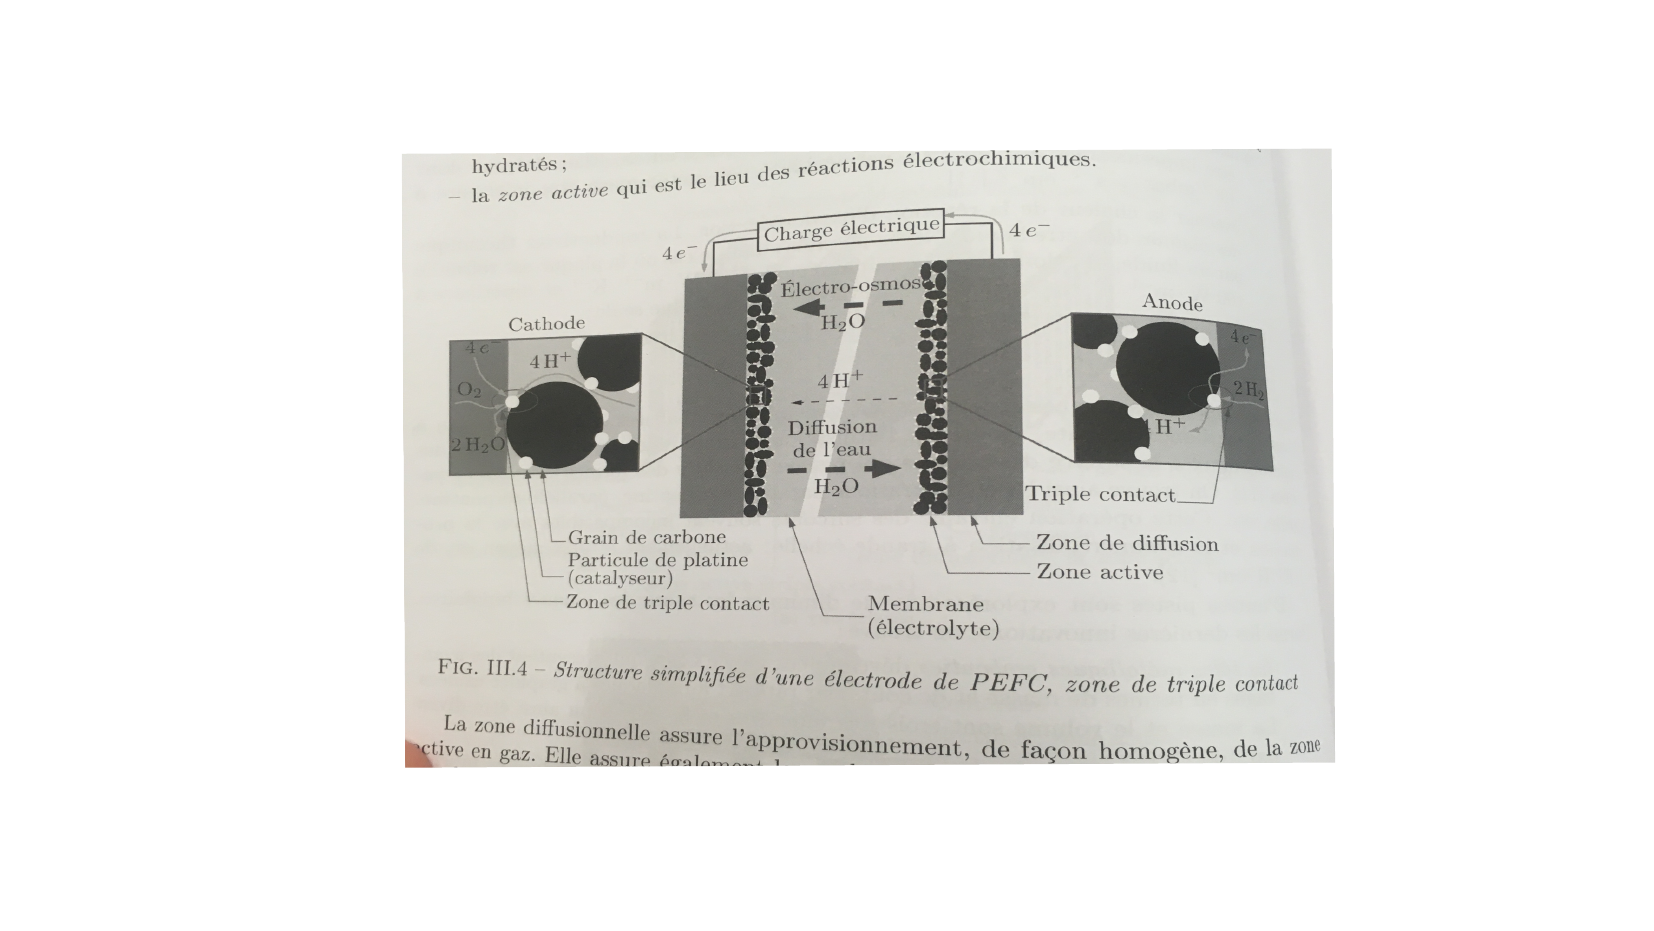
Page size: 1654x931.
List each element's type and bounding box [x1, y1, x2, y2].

picture [401, 148, 1336, 768]
